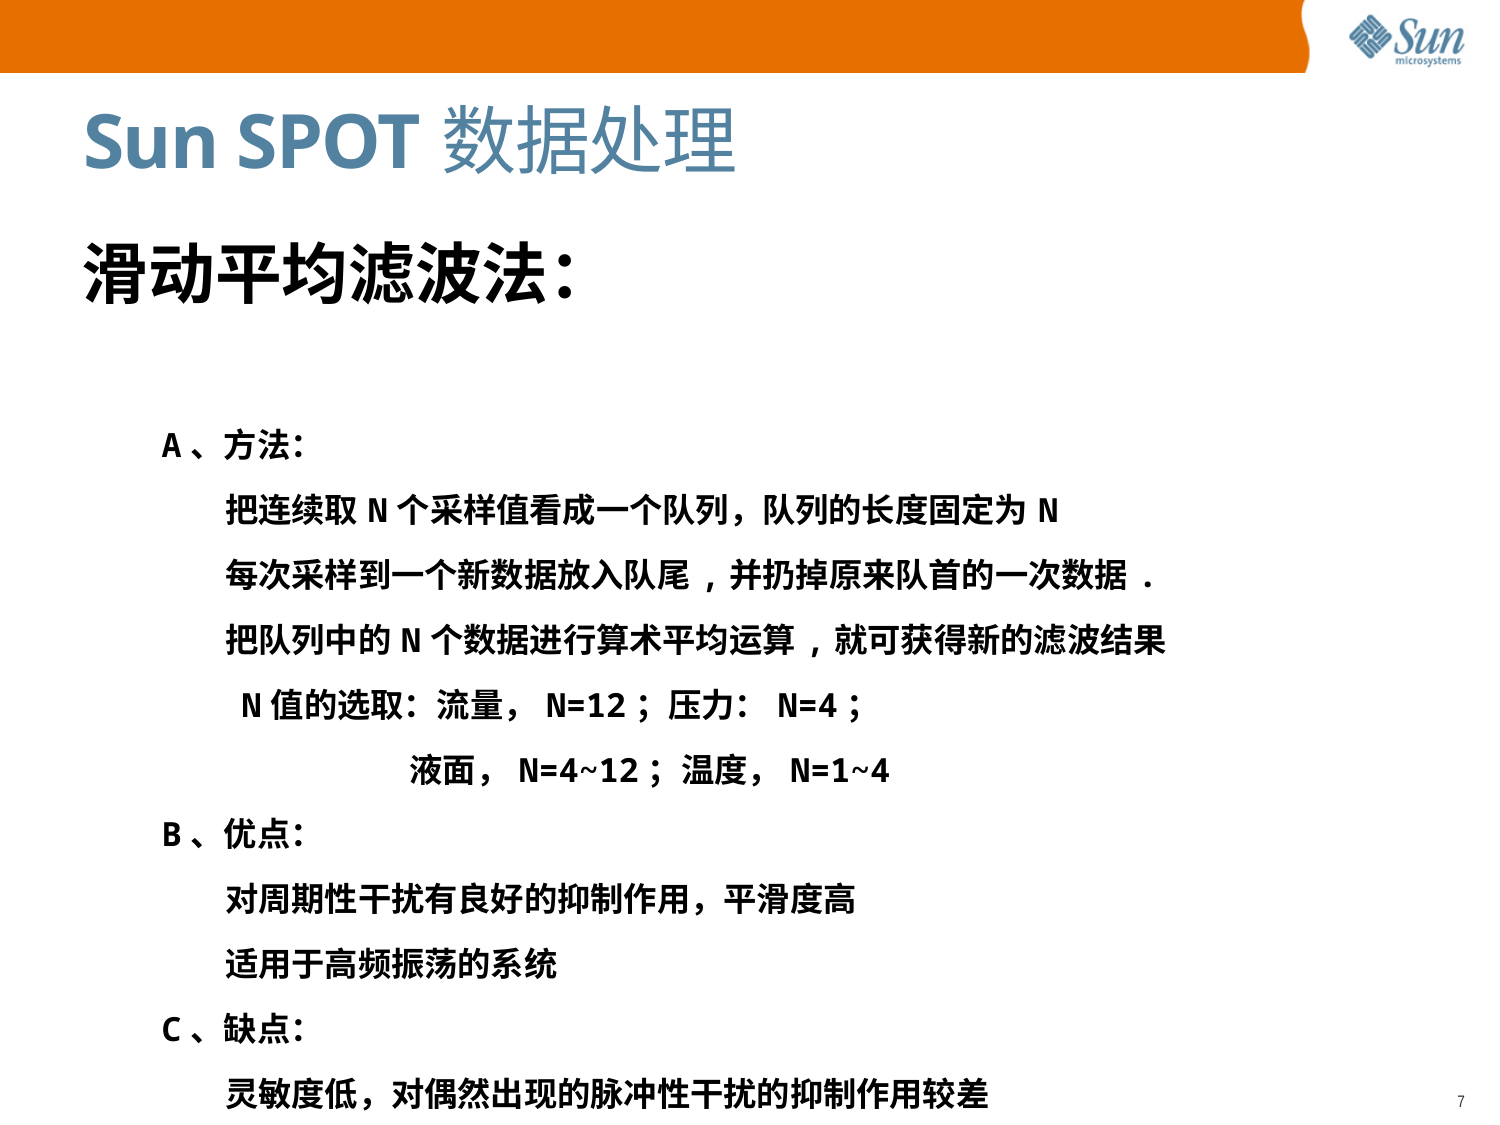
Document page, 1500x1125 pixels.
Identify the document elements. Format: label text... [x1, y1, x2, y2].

text_box 滑动平均滤波法： A、方法： 把连续取N个采样值看成一个队列，队列的长度固定为N 每次采样到一个新数据放入队尾,并扔掉原来队首的一次数据. 把队列中的N个数据进行算术平均运算,就可获得新的滤波结果 N值的选取：流量，N=12；压力：N=4； 液面，N=4~12；温度，N=1~4 B、优点： 对周期性干扰有良好的抑制作用，平滑度高 适用于高频振荡的系统 C、缺点： 灵敏度低，对偶然出现的脉冲性干扰的抑制作用较差 不易消除由于脉冲干扰所引起的采样值偏差 不适用于脉冲干扰比较严重的场合 [46, 220, 1480, 1091]
picture [0, 0, 1500, 73]
title Sun SPOT数据处理 [83, 94, 1446, 199]
